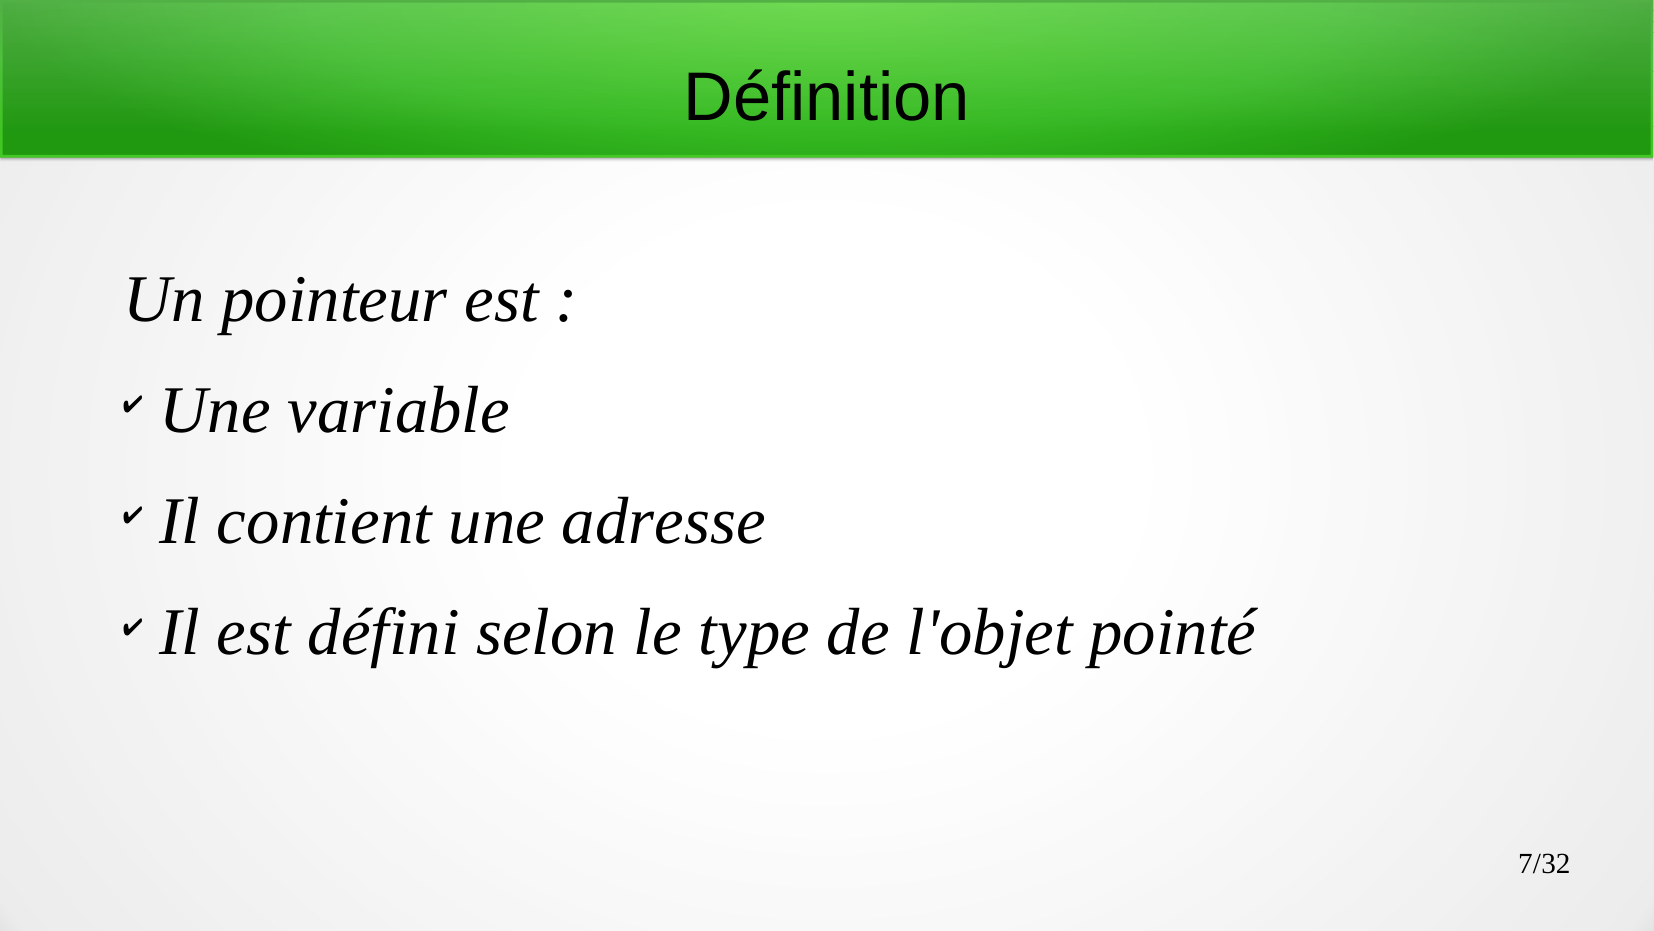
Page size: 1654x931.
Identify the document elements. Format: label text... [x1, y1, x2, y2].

title Définition [82, 35, 1571, 142]
text_box Un pointeur est : Une variable Il contient une adresse Il est défini selon le type de l'objet pointé [108, 246, 1616, 676]
